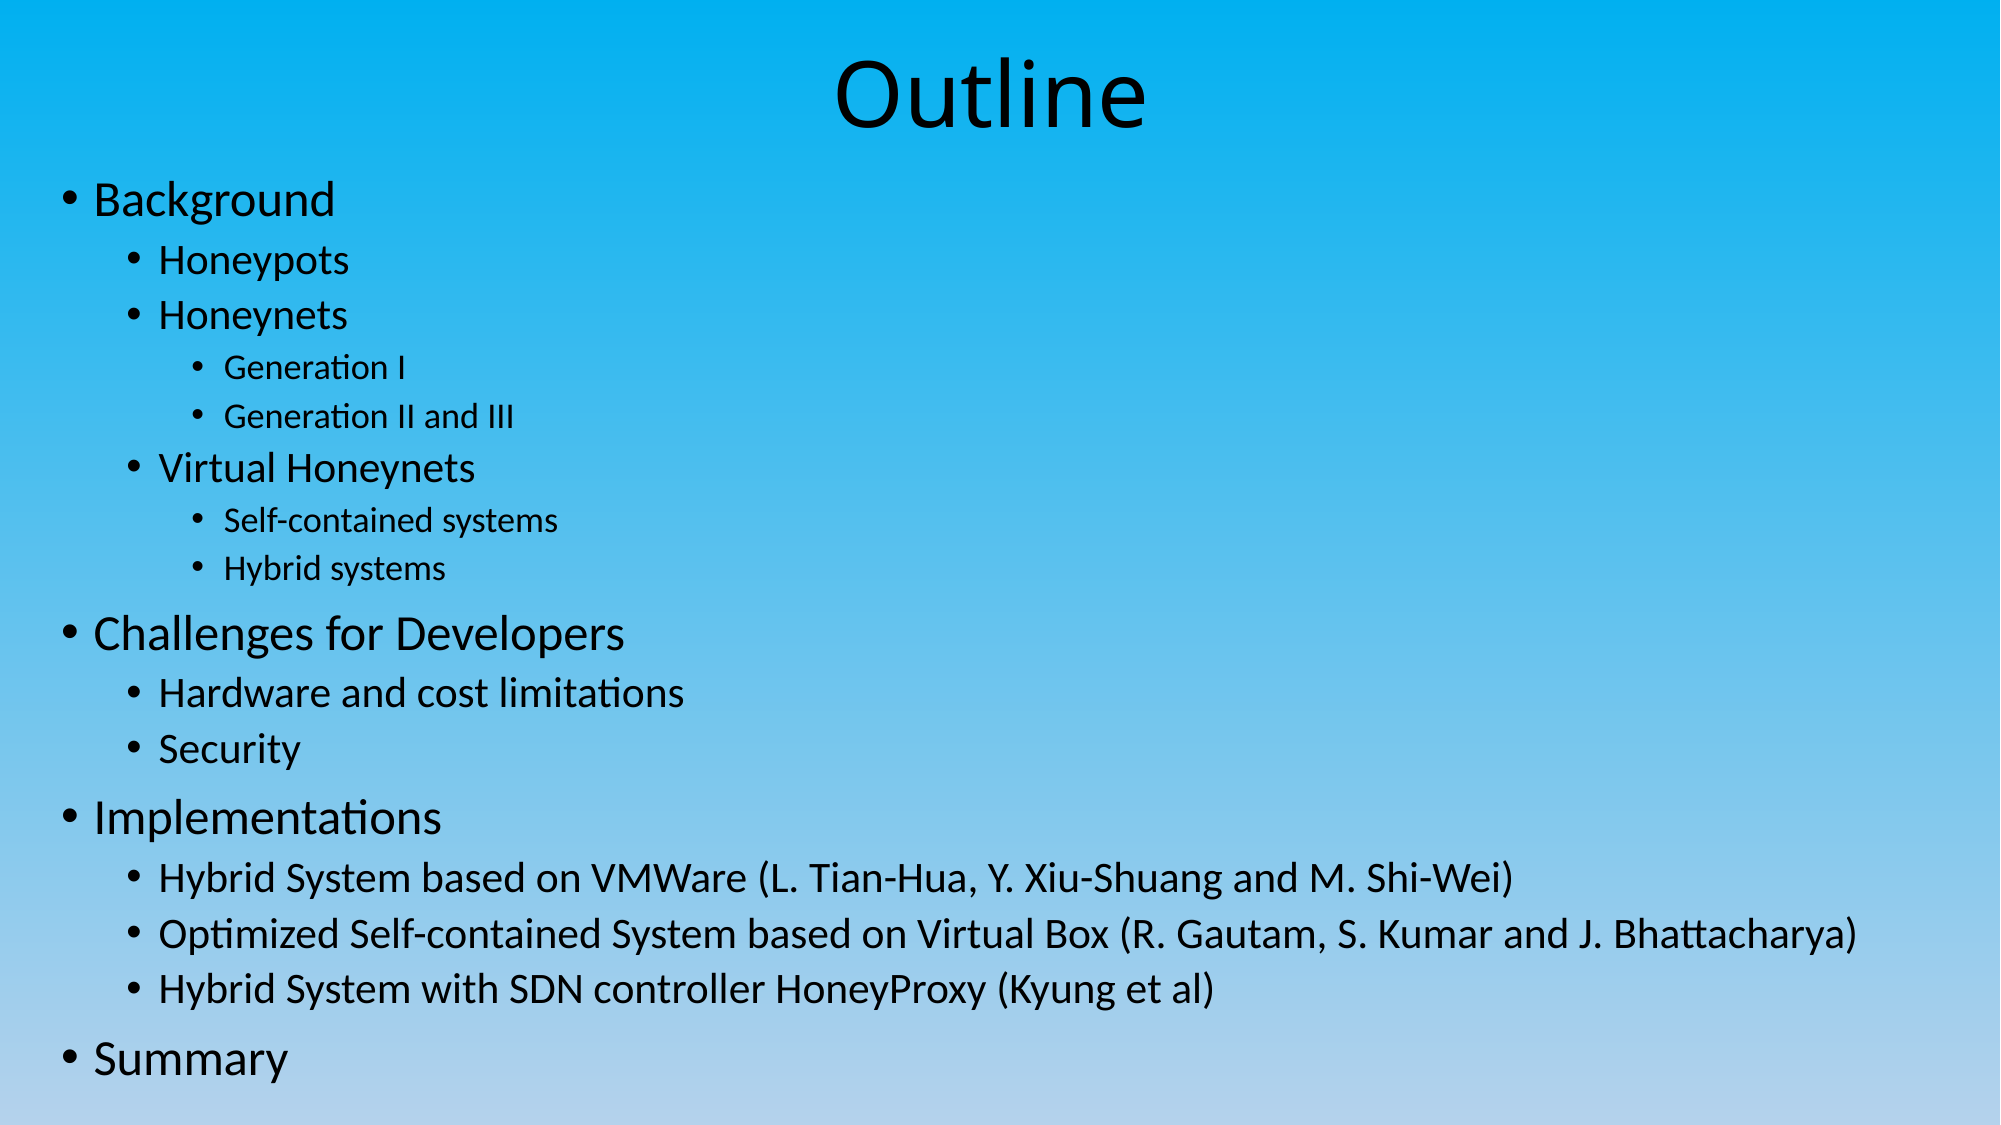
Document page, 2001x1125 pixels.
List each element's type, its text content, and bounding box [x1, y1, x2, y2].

title Outline [128, 0, 1854, 165]
list Background Honeypots Honeynets Generation I Generation II and III Virtual Honeynets Self-contained systems Hybrid systems Challenges for Developers Hardware and cost limitations Security Implementations Hybrid System based on VMWare (L. Tian-Hua, Y. Xiu-Shuang and M. Shi-Wei) Optimized Self-contained System based on Virtual Box (R. Gautam, S. Kumar and J. Bhattacharya) Hybrid System with SDN controller HoneyProxy (Kyung et al) Summary [45, 165, 2000, 1099]
